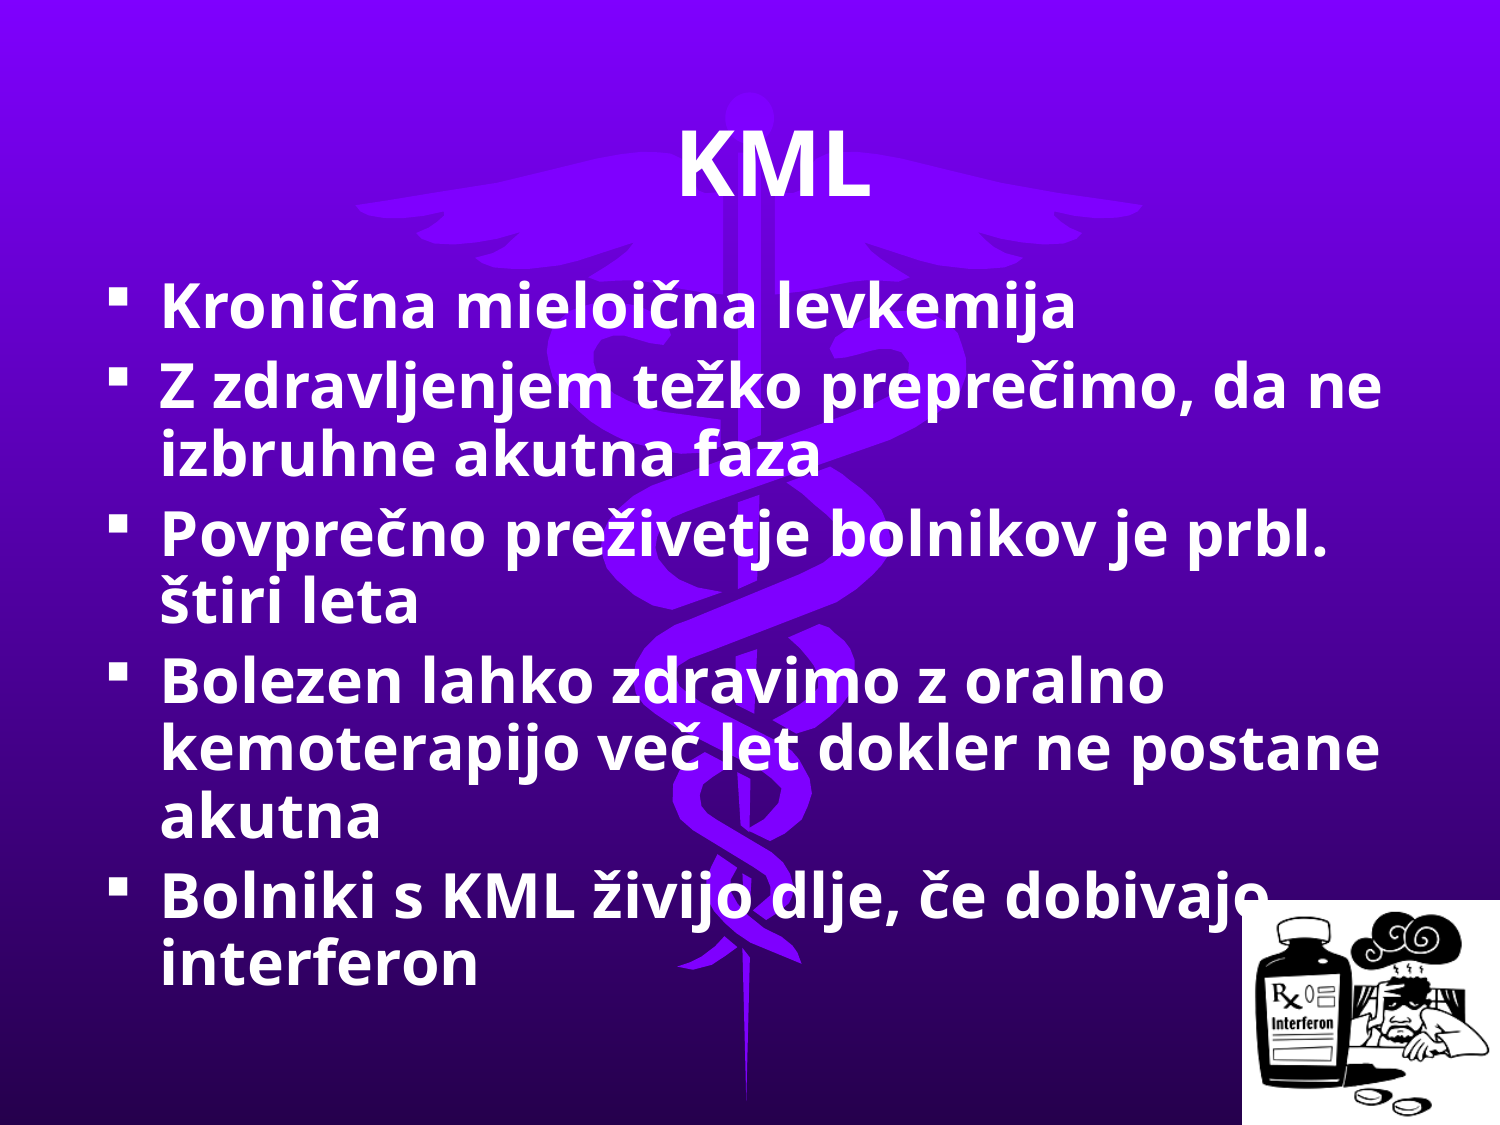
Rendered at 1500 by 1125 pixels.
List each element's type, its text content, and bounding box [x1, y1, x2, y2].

picture [1242, 900, 1500, 1125]
title KML [112, 65, 1436, 254]
list Kronična mieloična levkemija Z zdravljenjem težko preprečimo, da ne izbruhne akutna faza Povprečno preživetje bolnikov je prbl. štiri leta Bolezen lahko zdravimo z oralno kemoterapijo več let dokler ne postane akutna Bolniki s KML živijo dlje, če dobivajo interferon [88, 267, 1424, 1035]
